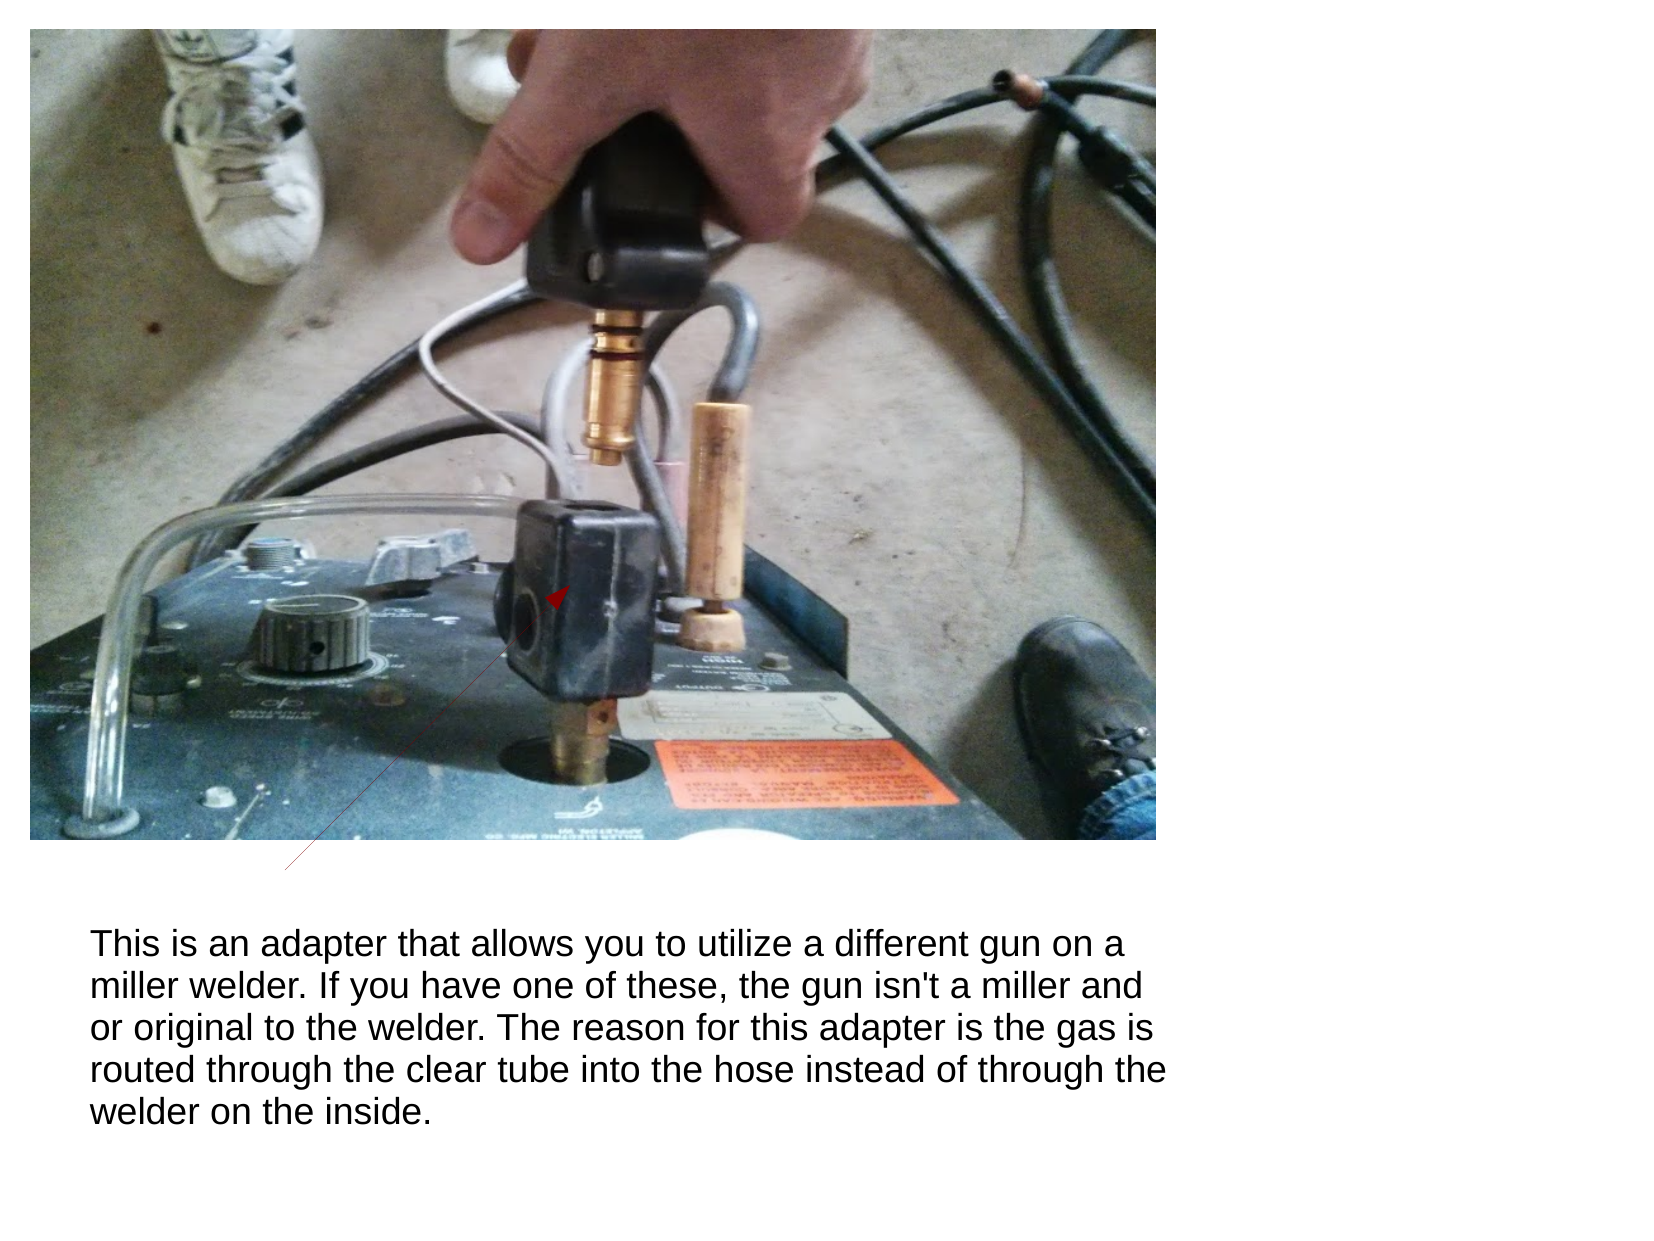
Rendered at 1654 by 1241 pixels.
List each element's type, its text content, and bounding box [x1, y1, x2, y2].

picture [30, 29, 1156, 841]
text_box This is an adapter that allows you to utilize a different gun on a miller welder. If you have one of these, the gun isn't a miller and or original to the welder. The reason for this adapter is the gas is routed through the clear tube into the hose instead of through the welder on the inside. [75, 915, 1186, 1141]
